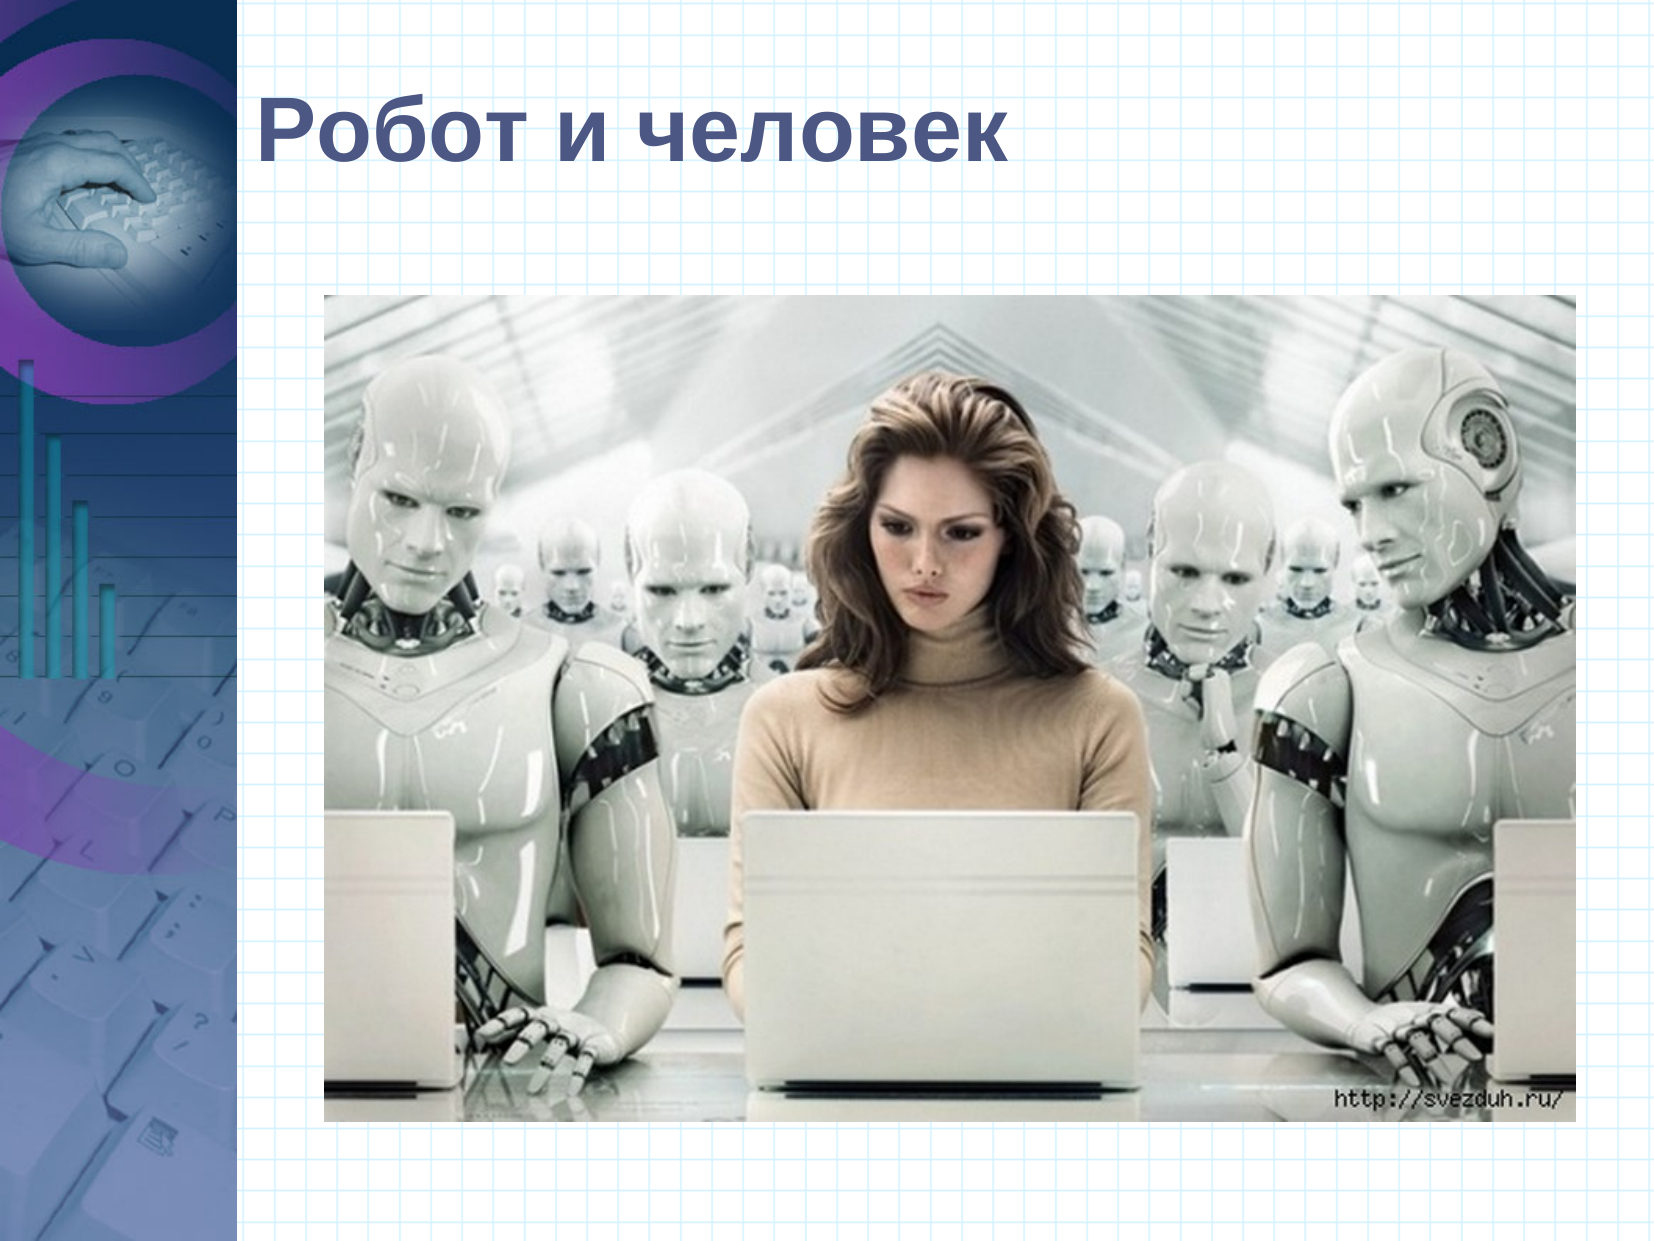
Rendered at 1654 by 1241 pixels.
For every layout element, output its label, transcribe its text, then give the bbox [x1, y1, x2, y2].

title Робот и человек [254, 26, 1640, 234]
picture [0, 0, 1654, 1241]
